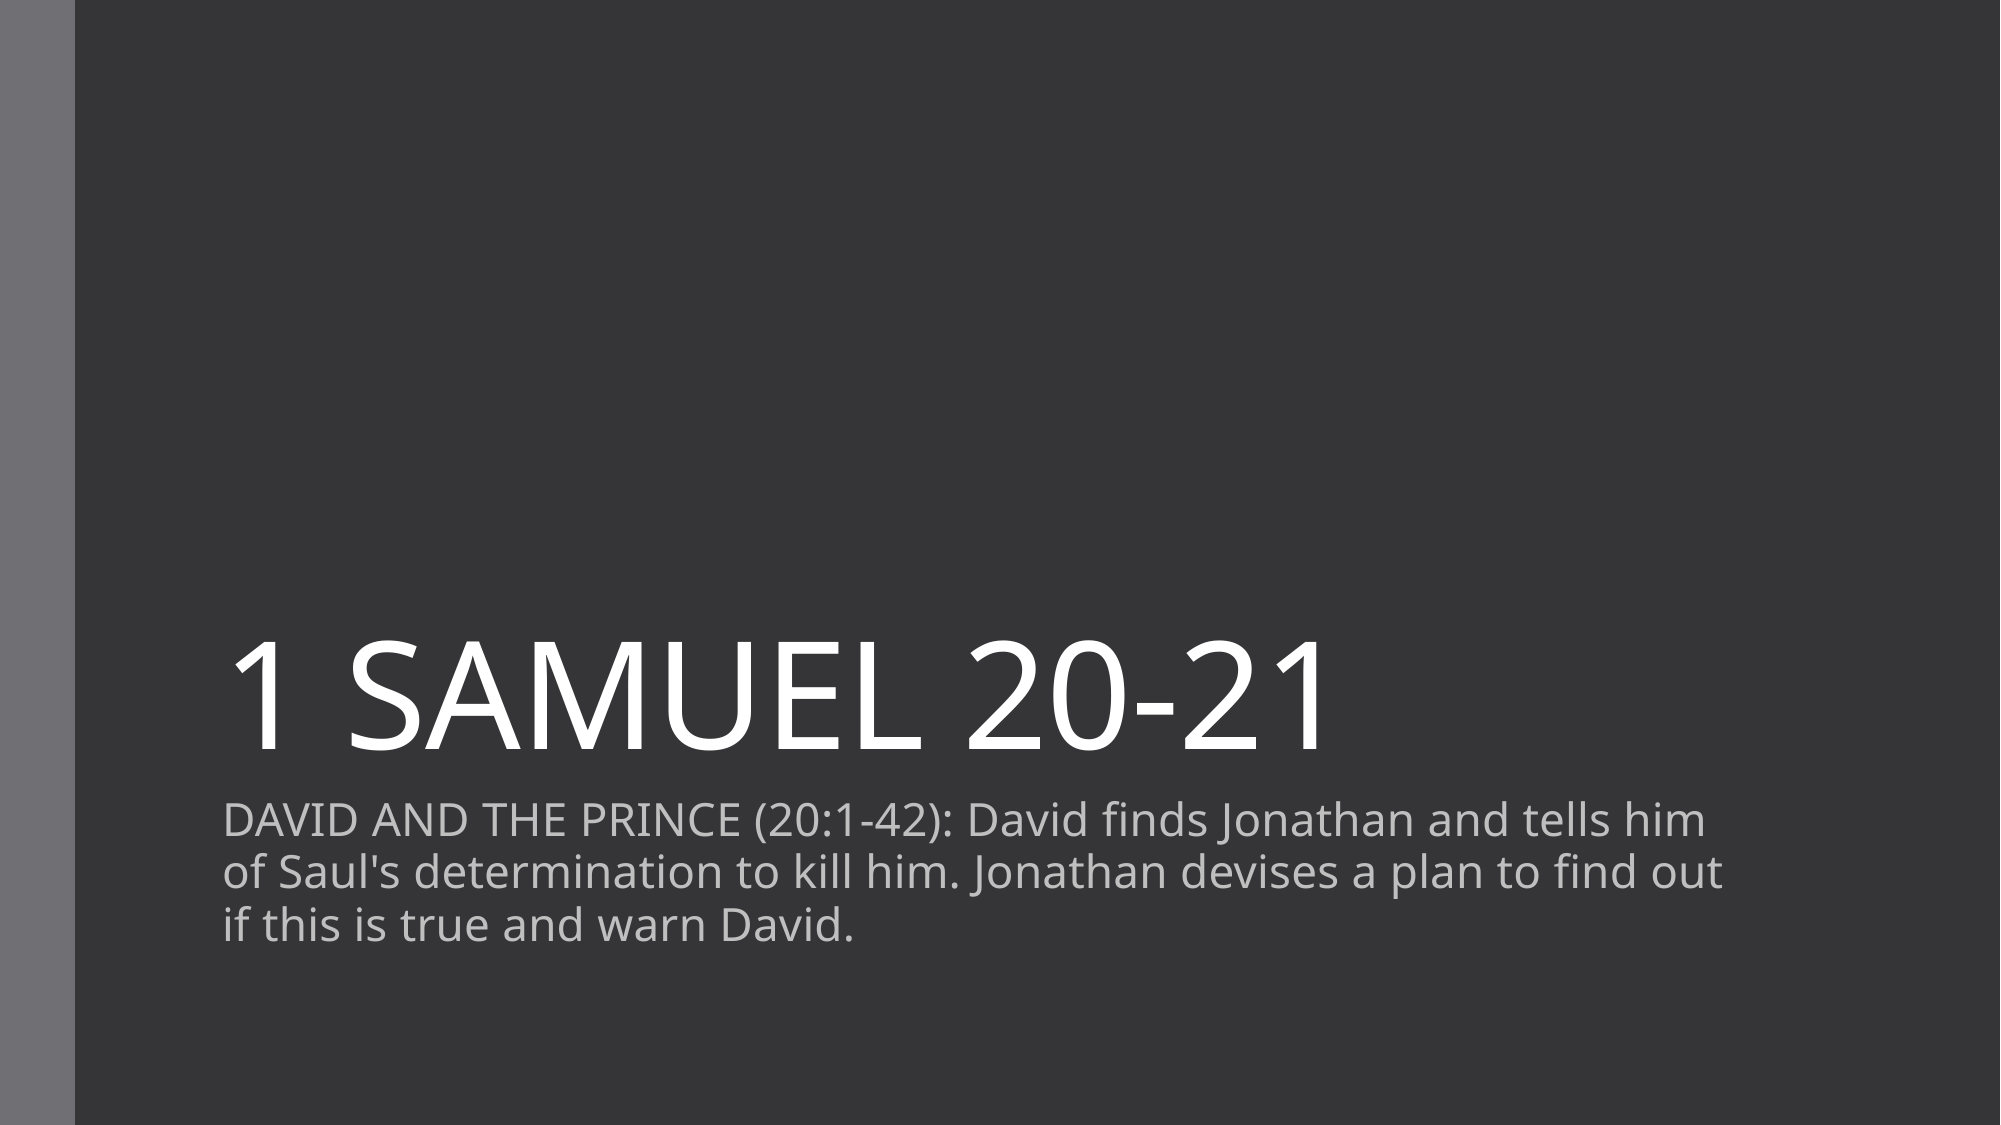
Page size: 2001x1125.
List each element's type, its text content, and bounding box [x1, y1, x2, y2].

subtitle DAVID AND THE PRINCE (20:1-42): David finds Jonathan and tells him of Saul's determination to kill him. Jonathan devises a plan to find out if this is true and warn David. [206, 787, 1752, 1066]
title 1 SAMUEL 20-21 [206, 124, 1752, 787]
